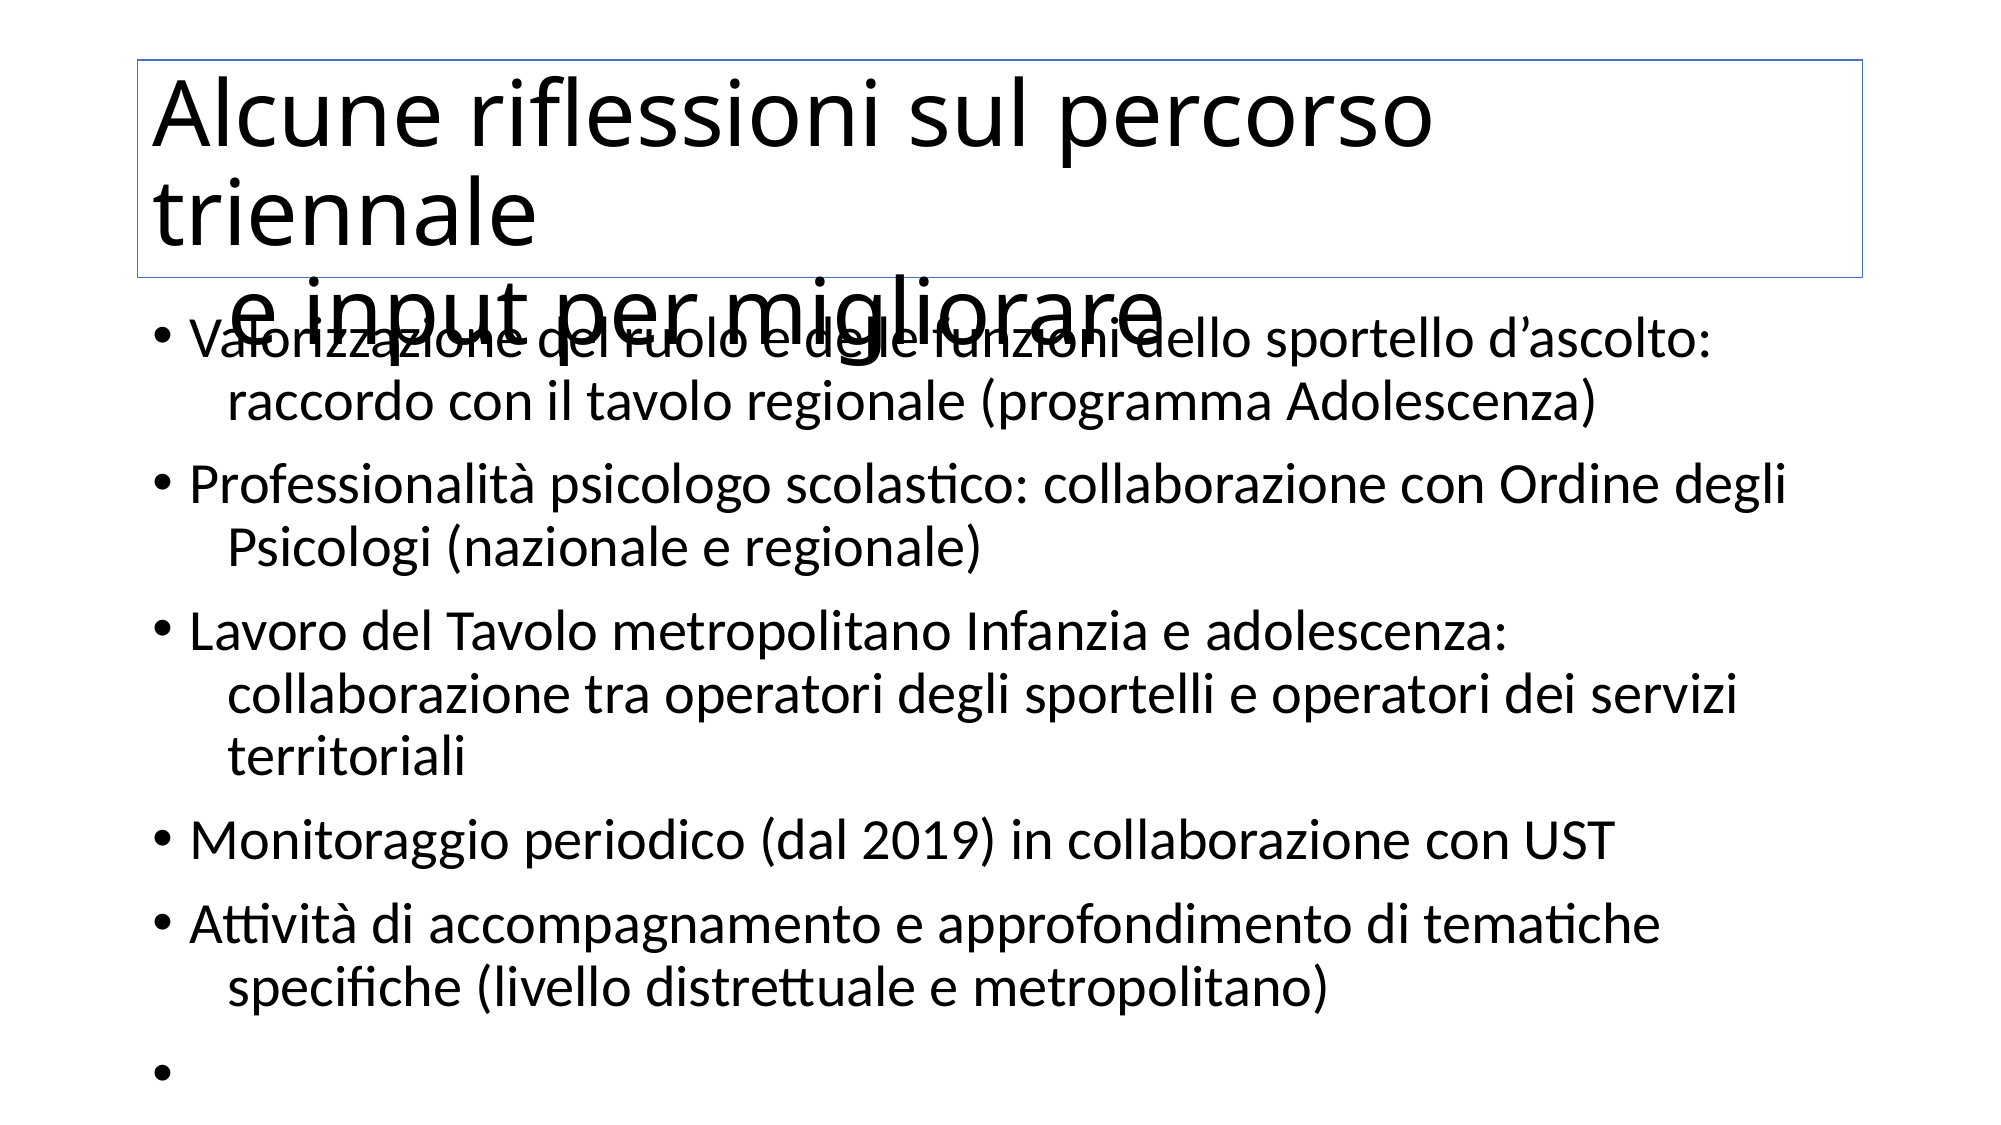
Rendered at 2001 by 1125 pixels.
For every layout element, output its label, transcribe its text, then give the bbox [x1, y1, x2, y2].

title Alcune riflessioni sul percorso triennale e input per migliorare [137, 59, 1863, 278]
list Valorizzazione del ruolo e delle funzioni dello sportello d’ascolto: raccordo con il tavolo regionale (programma Adolescenza) Professionalità psicologo scolastico: collaborazione con Ordine degli Psicologi (nazionale e regionale) Lavoro del Tavolo metropolitano Infanzia e adolescenza: collaborazione tra operatori degli sportelli e operatori dei servizi territoriali Monitoraggio periodico (dal 2019) in collaborazione con UST Attività di accompagnamento e approfondimento di tematiche specifiche (livello distrettuale e metropolitano) [137, 299, 1863, 1072]
